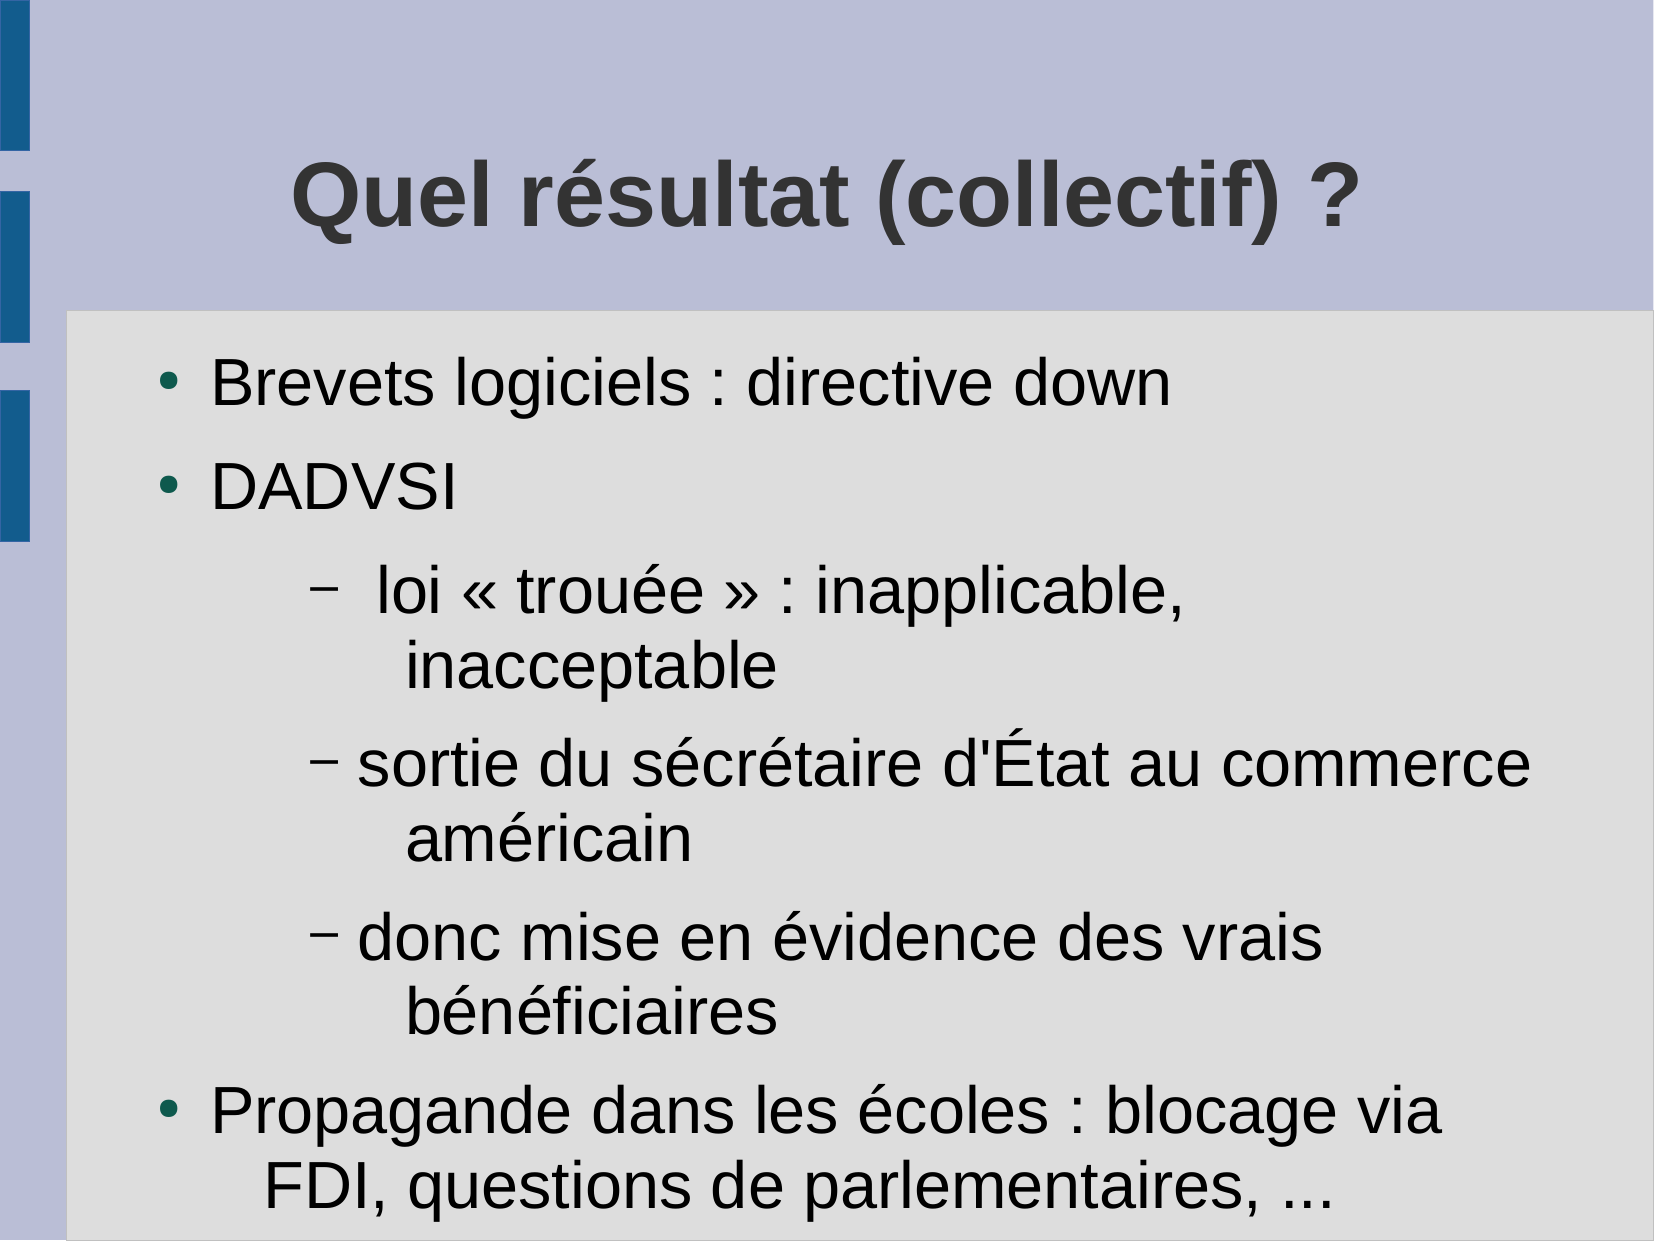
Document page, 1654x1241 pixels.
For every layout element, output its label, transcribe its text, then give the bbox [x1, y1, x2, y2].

title Quel résultat (collectif) ? [121, 91, 1534, 299]
list Brevets logiciels : directive down DADVSI loi « trouée » : inapplicable, inacceptable sortie du sécrétaire d'État au commerce américain donc mise en évidence des vrais bénéficiaires Propagande dans les écoles : blocage via FDI, questions de parlementaires, ... Vente liée : réunion à la DGCCRF, action UFC [121, 344, 1534, 1171]
